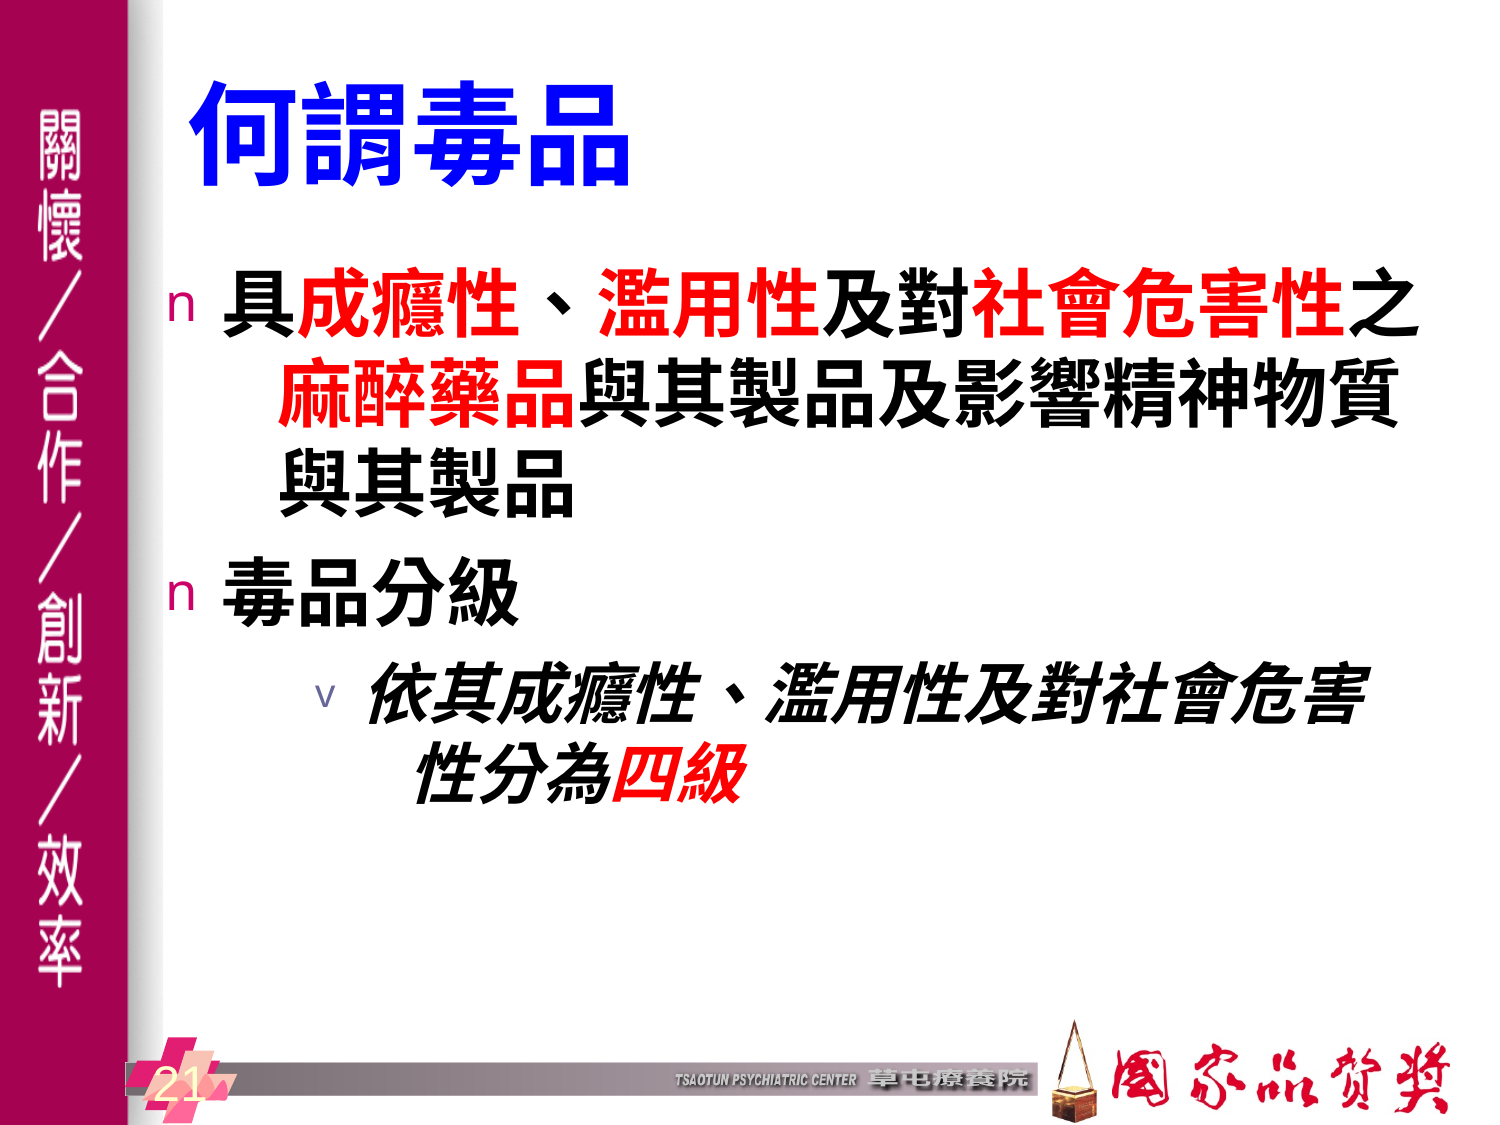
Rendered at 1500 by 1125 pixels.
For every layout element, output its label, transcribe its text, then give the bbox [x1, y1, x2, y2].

text_box [23, 1043, 337, 1119]
list 具成癮性、濫用性及對社會危害性之麻醉藥品與其製品及影響精神物質與其製品 毒品分級 依其成癮性、濫用性及對社會危害性分為四級 [150, 248, 1438, 835]
title 何謂毒品 [171, 54, 812, 206]
